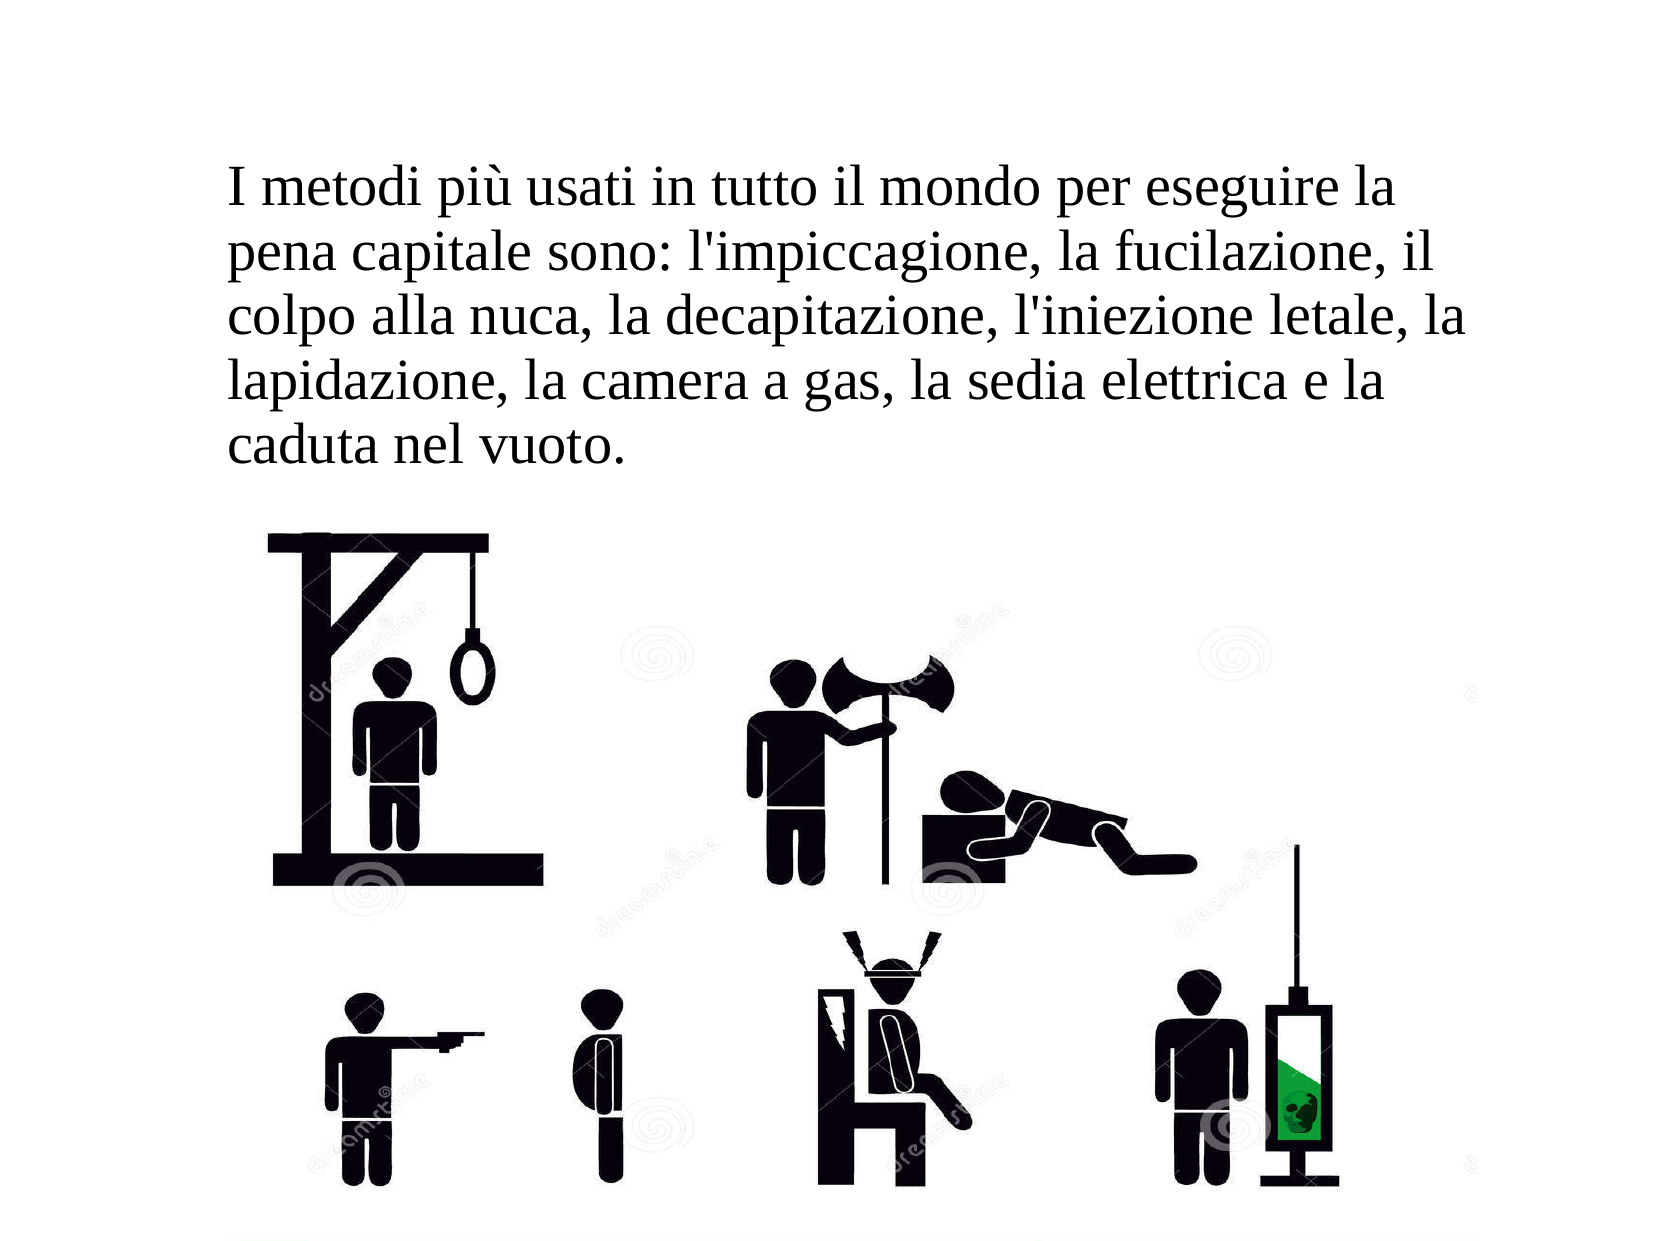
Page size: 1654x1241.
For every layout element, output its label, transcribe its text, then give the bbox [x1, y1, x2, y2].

text_box I metodi più usati in tutto il mondo per eseguire la pena capitale sono: l'impiccagione, la fucilazione, il colpo alla nuca, la decapitazione, l'iniezione letale, la lapidazione, la camera a gas, la sedia elettrica e la caduta nel vuoto. [212, 146, 1524, 591]
picture [224, 519, 1477, 1241]
